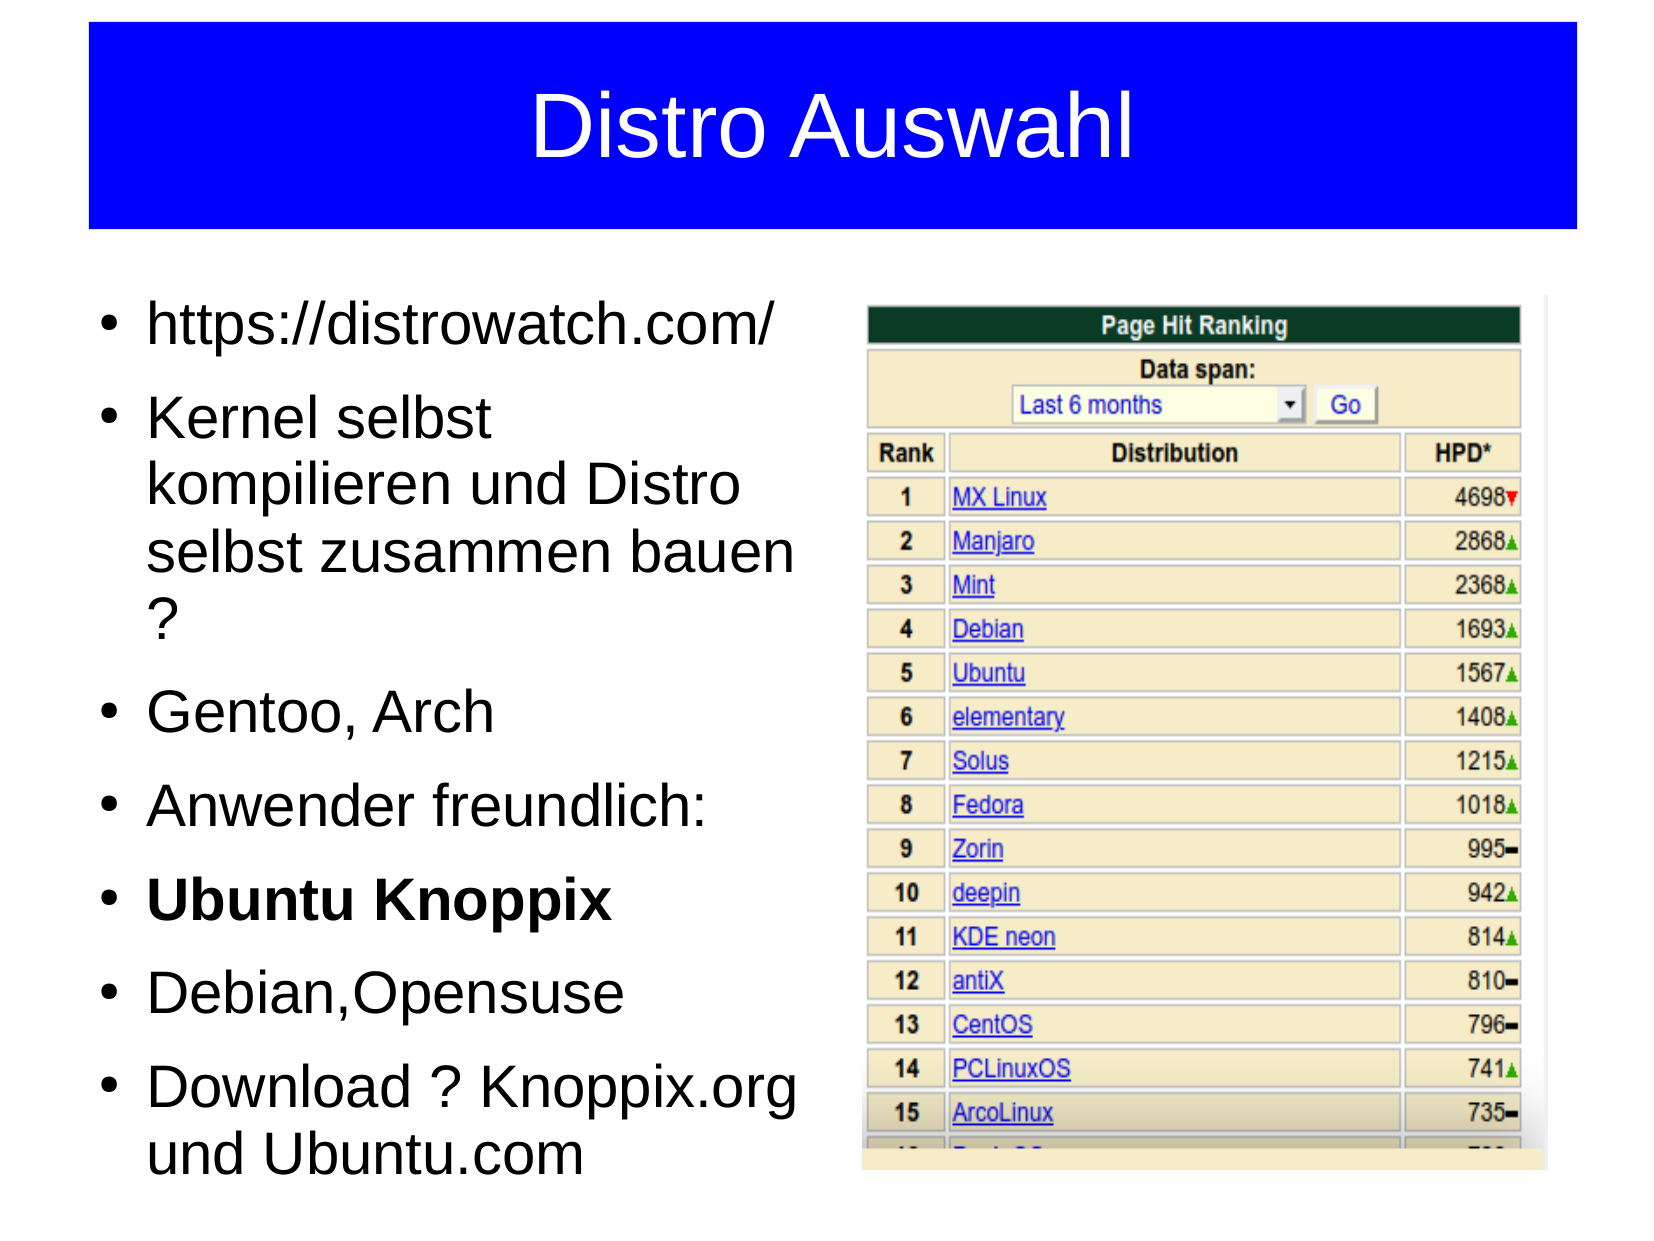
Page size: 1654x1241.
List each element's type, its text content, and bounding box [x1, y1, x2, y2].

picture [862, 295, 1548, 1170]
title Distro Auswahl [88, 21, 1578, 230]
list https://distrowatch.com/ Kernel selbst kompilieren und Distro selbst zusammen bauen ? Gentoo, Arch Anwender freundlich: Ubuntu Knoppix Debian,Opensuse Download ? Knoppix.org und Ubuntu.com [82, 290, 809, 1217]
